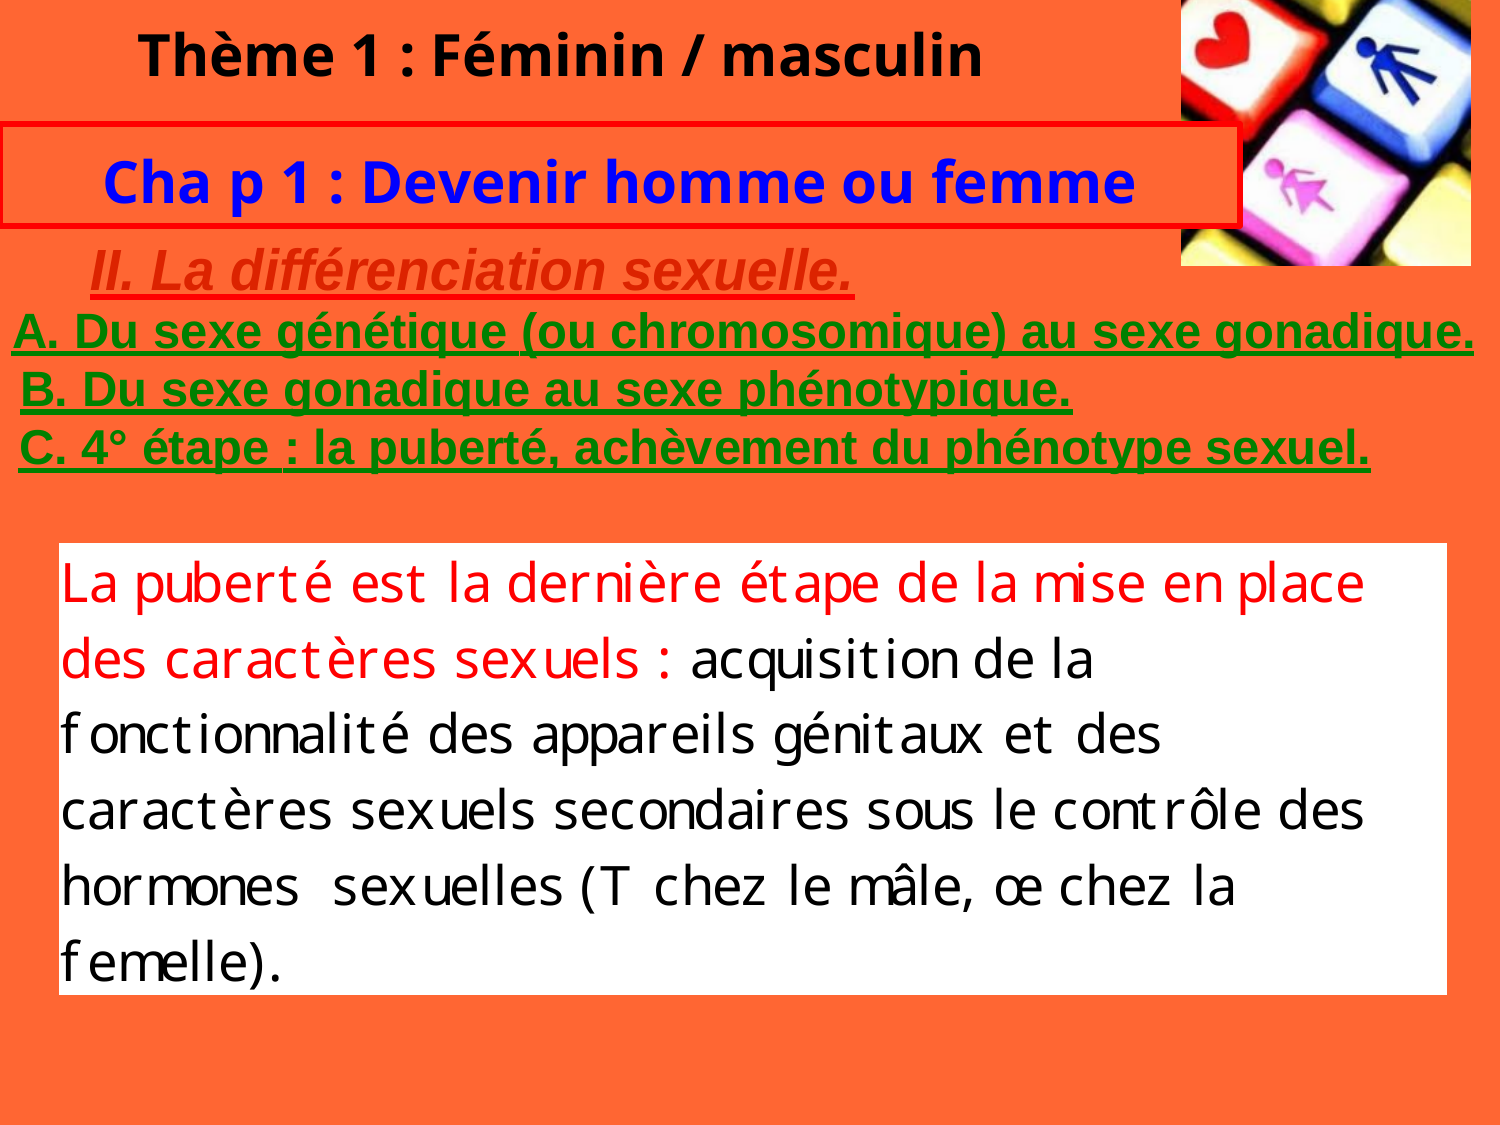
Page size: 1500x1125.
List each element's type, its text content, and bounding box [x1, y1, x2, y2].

picture [1181, 0, 1471, 266]
text_box Thème 1 : Féminin / masculin [0, 0, 1122, 96]
chart [58, 542, 1447, 1004]
text_box Cha p 1 : Devenir homme ou femme [0, 124, 1241, 226]
chart [0, 236, 1488, 480]
